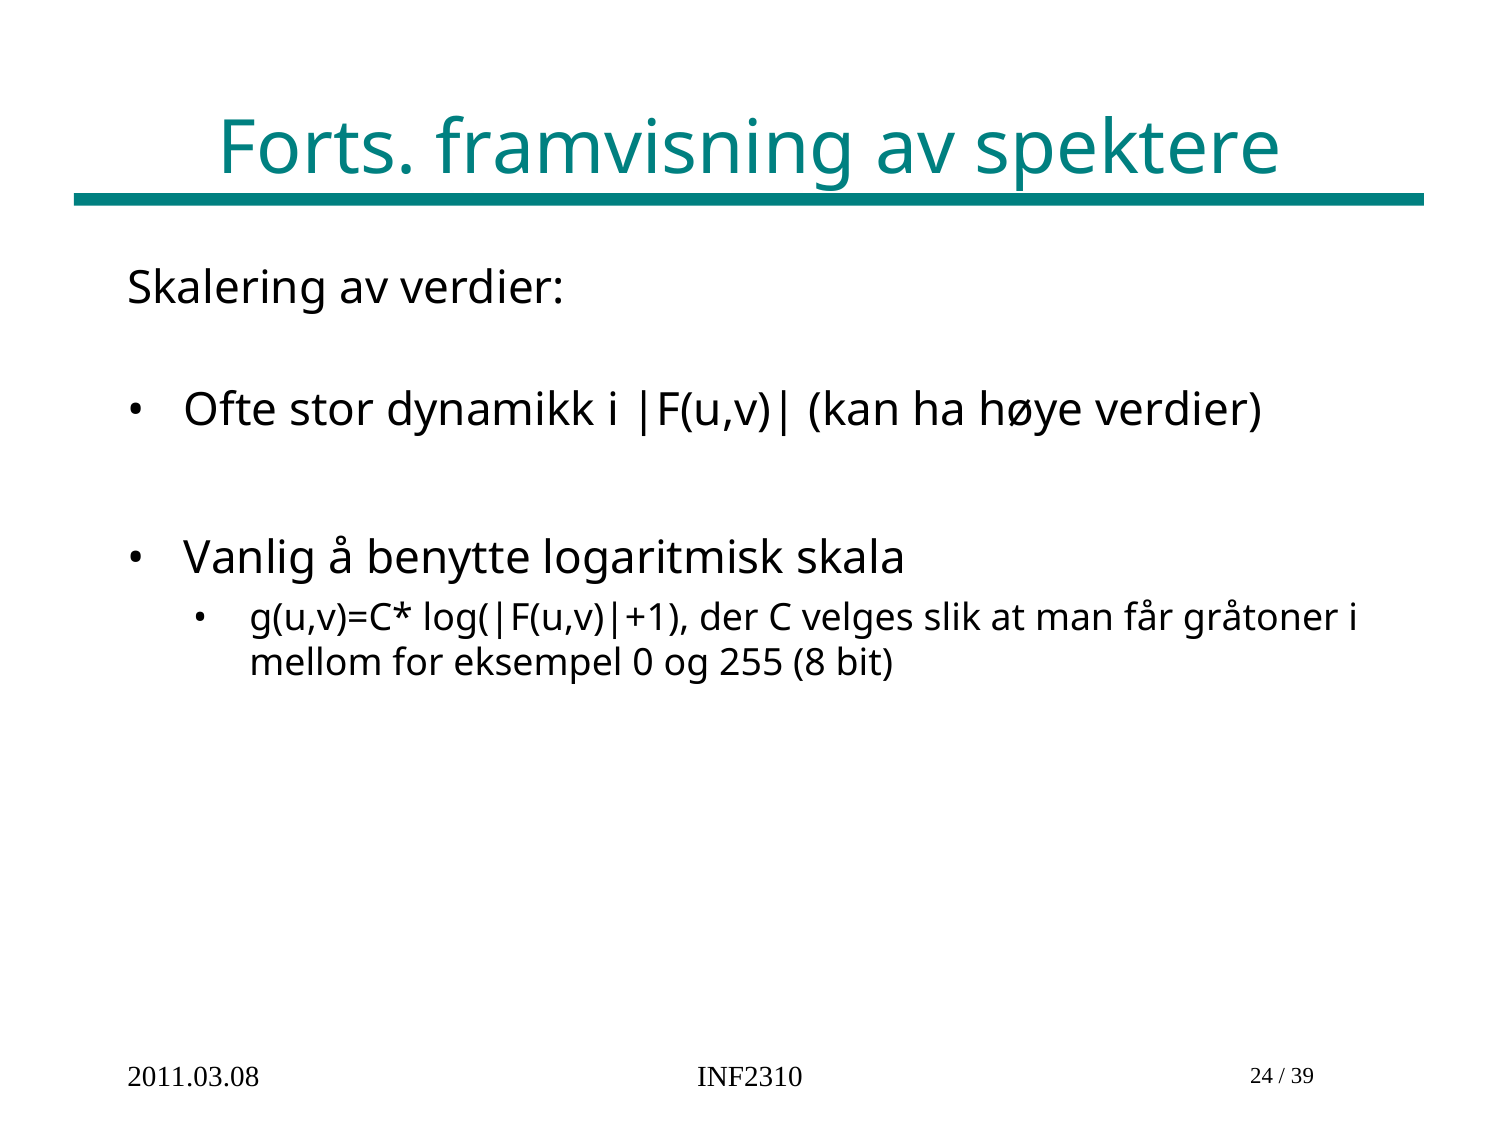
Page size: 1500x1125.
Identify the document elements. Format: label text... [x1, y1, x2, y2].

text_box INF2310 [512, 1049, 988, 1101]
list Skalering av verdier: Ofte stor dynamikk i |F(u,v)| (kan ha høye verdier) Vanlig å benytte logaritmisk skala g(u,v)=C* log(|F(u,v)|+1), der C velges slik at man får gråtoner i mellom for eksempel 0 og 255 (8 bit) [112, 249, 1388, 1038]
title Forts. framvisning av spektere [112, 62, 1388, 226]
